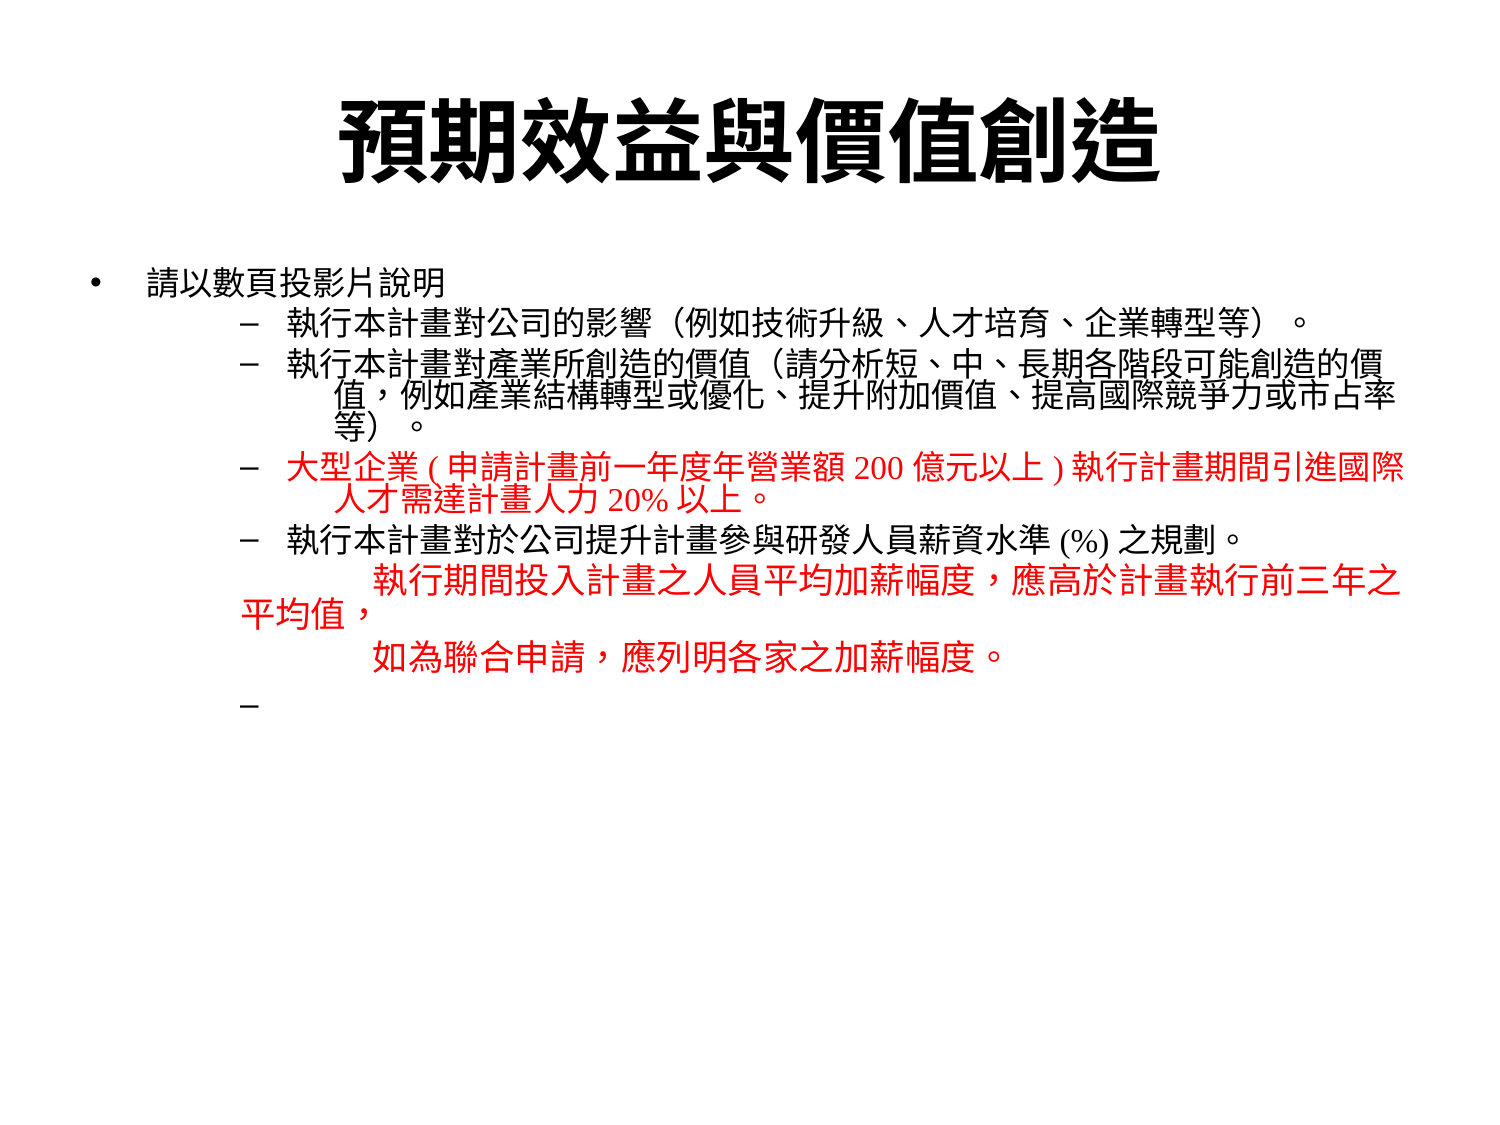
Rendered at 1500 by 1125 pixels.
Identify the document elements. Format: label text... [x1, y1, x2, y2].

title 預期效益與價值創造 [75, 45, 1426, 233]
list 請以數頁投影片說明 執行本計畫對公司的影響（例如技術升級、人才培育、企業轉型等）。 執行本計畫對產業所創造的價值（請分析短、中、長期各階段可能創造的價值，例如產業結構轉型或優化、提升附加價值、提高國際競爭力或市占率等）。 大型企業(申請計畫前一年度年營業額200億元以上)執行計畫期間引進國際人才需達計畫人力20%以上。 執行本計畫對於公司提升計畫參與研發人員薪資水準(%)之規劃。 執行期間投入計畫之人員平均加薪幅度，應高於計畫執行前三年之平均值， 如為聯合申請，應列明各家之加薪幅度。 [75, 262, 1426, 1005]
